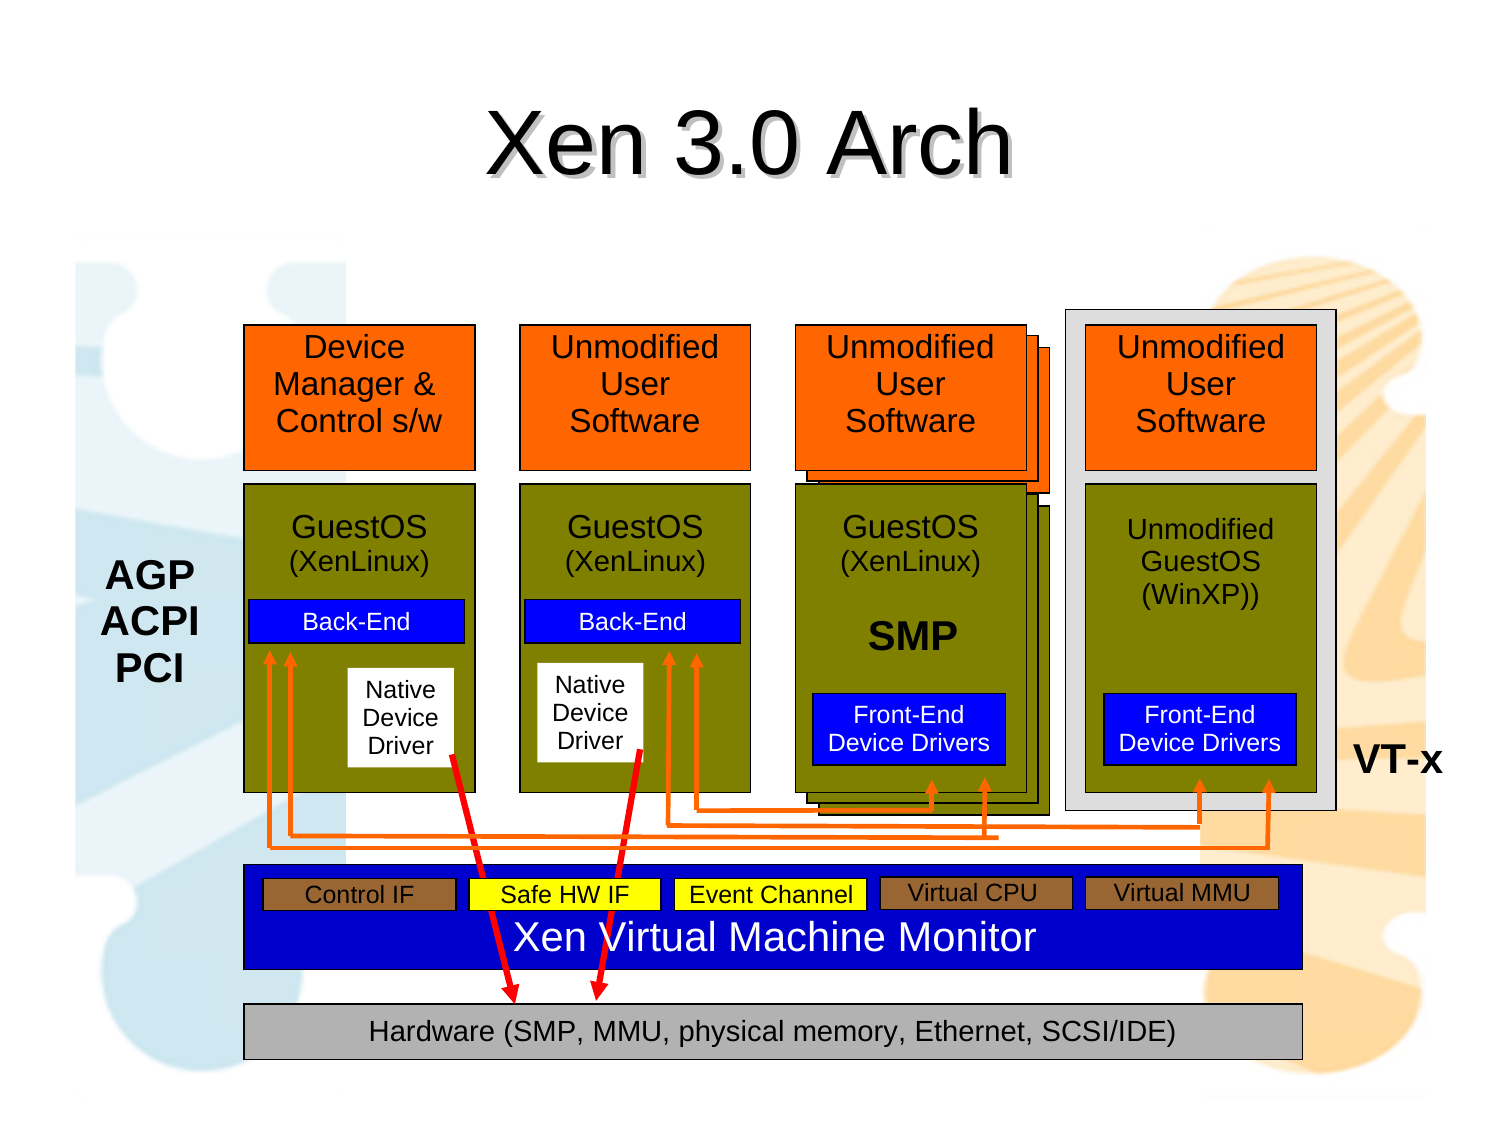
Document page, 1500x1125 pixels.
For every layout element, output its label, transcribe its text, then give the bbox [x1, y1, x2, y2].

text_box Virtual MMU [1085, 877, 1279, 910]
text_box [1065, 309, 1336, 811]
text_box Unmodified GuestOS (WinXP)) [1112, 504, 1290, 619]
text_box Xen Virtual Machine Monitor [498, 906, 1053, 969]
text_box Back-End [248, 599, 465, 644]
text_box SMP [853, 605, 974, 668]
text_box Native Device Driver [347, 667, 454, 768]
text_box Event Channel [674, 878, 868, 906]
picture [1200, 811, 1266, 846]
text_box Hardware (SMP, MMU, physical memory, Ethernet, SCSI/IDE) [248, 1015, 1298, 1048]
text_box Unmodified User Software [1101, 321, 1301, 448]
text_box [605, 864, 1303, 970]
title Xen 3.0 Arch [75, 45, 1426, 233]
text_box [519, 324, 751, 471]
text_box [243, 1003, 1303, 1060]
text_box [484, 864, 616, 878]
text_box Safe HW IF [469, 878, 662, 911]
text_box Unmodified User Software [536, 321, 735, 448]
text_box [519, 483, 751, 793]
text_box Native Device Driver [537, 662, 644, 763]
text_box GuestOS (XenLinux) [273, 500, 446, 586]
text_box VT-x [1338, 728, 1459, 791]
text_box Control IF [263, 878, 456, 911]
text_box GuestOS (XenLinux) [825, 500, 997, 586]
text_box [795, 324, 1050, 815]
text_box [243, 864, 502, 970]
picture [293, 793, 346, 833]
text_box GuestOS (XenLinux) [549, 500, 722, 586]
text_box [243, 483, 475, 793]
picture [1200, 233, 1426, 1100]
text_box Virtual CPU [880, 877, 1073, 910]
picture [75, 237, 346, 1100]
text_box AGP ACPI PCI [85, 543, 215, 699]
text_box Front-End Device Drivers [813, 693, 1006, 765]
text_box Front-End Device Drivers [1103, 693, 1297, 765]
text_box [243, 324, 475, 471]
text_box Unmodified User Software [811, 321, 1010, 448]
picture [272, 793, 346, 846]
text_box Back-End [525, 599, 741, 644]
text_box Device Manager & Control s/w [258, 321, 460, 448]
